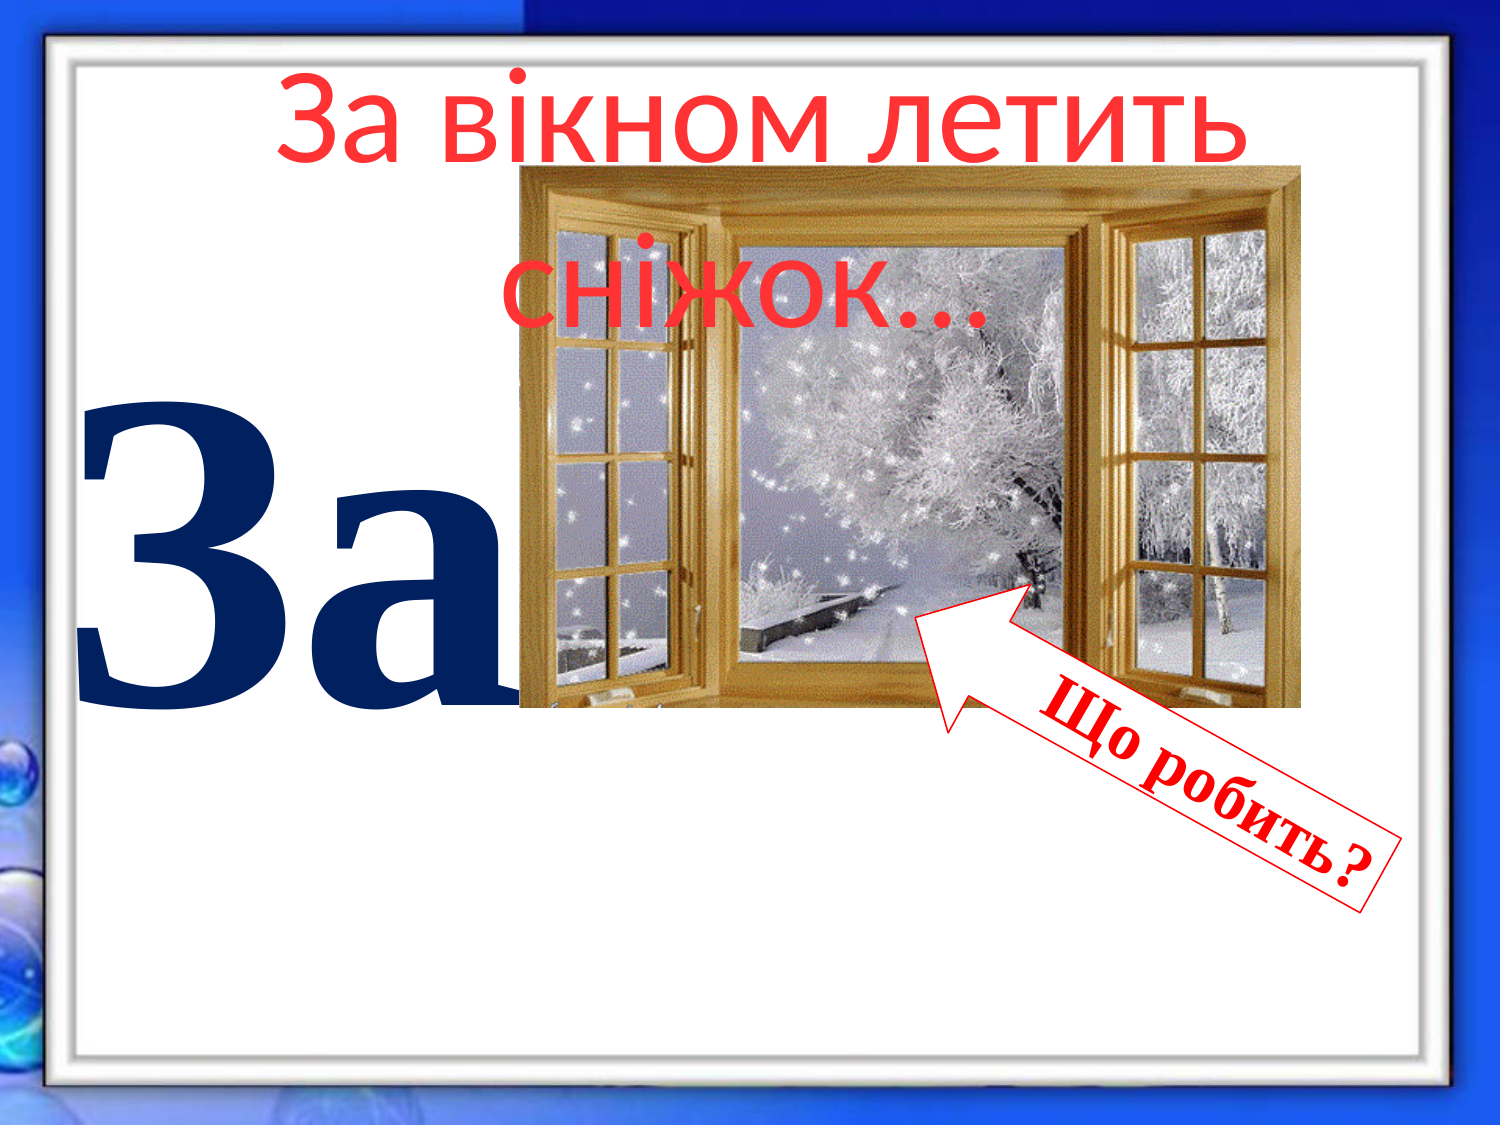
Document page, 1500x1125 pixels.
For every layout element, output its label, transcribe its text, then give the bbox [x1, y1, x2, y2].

text_box [915, 584, 1058, 733]
picture [0, 0, 1500, 1125]
title За вікном летить сніжок... [120, 95, 1406, 284]
text_box Що робить? [1015, 640, 1408, 922]
text_box За [376, 599, 434, 682]
text_box За [41, 239, 543, 805]
